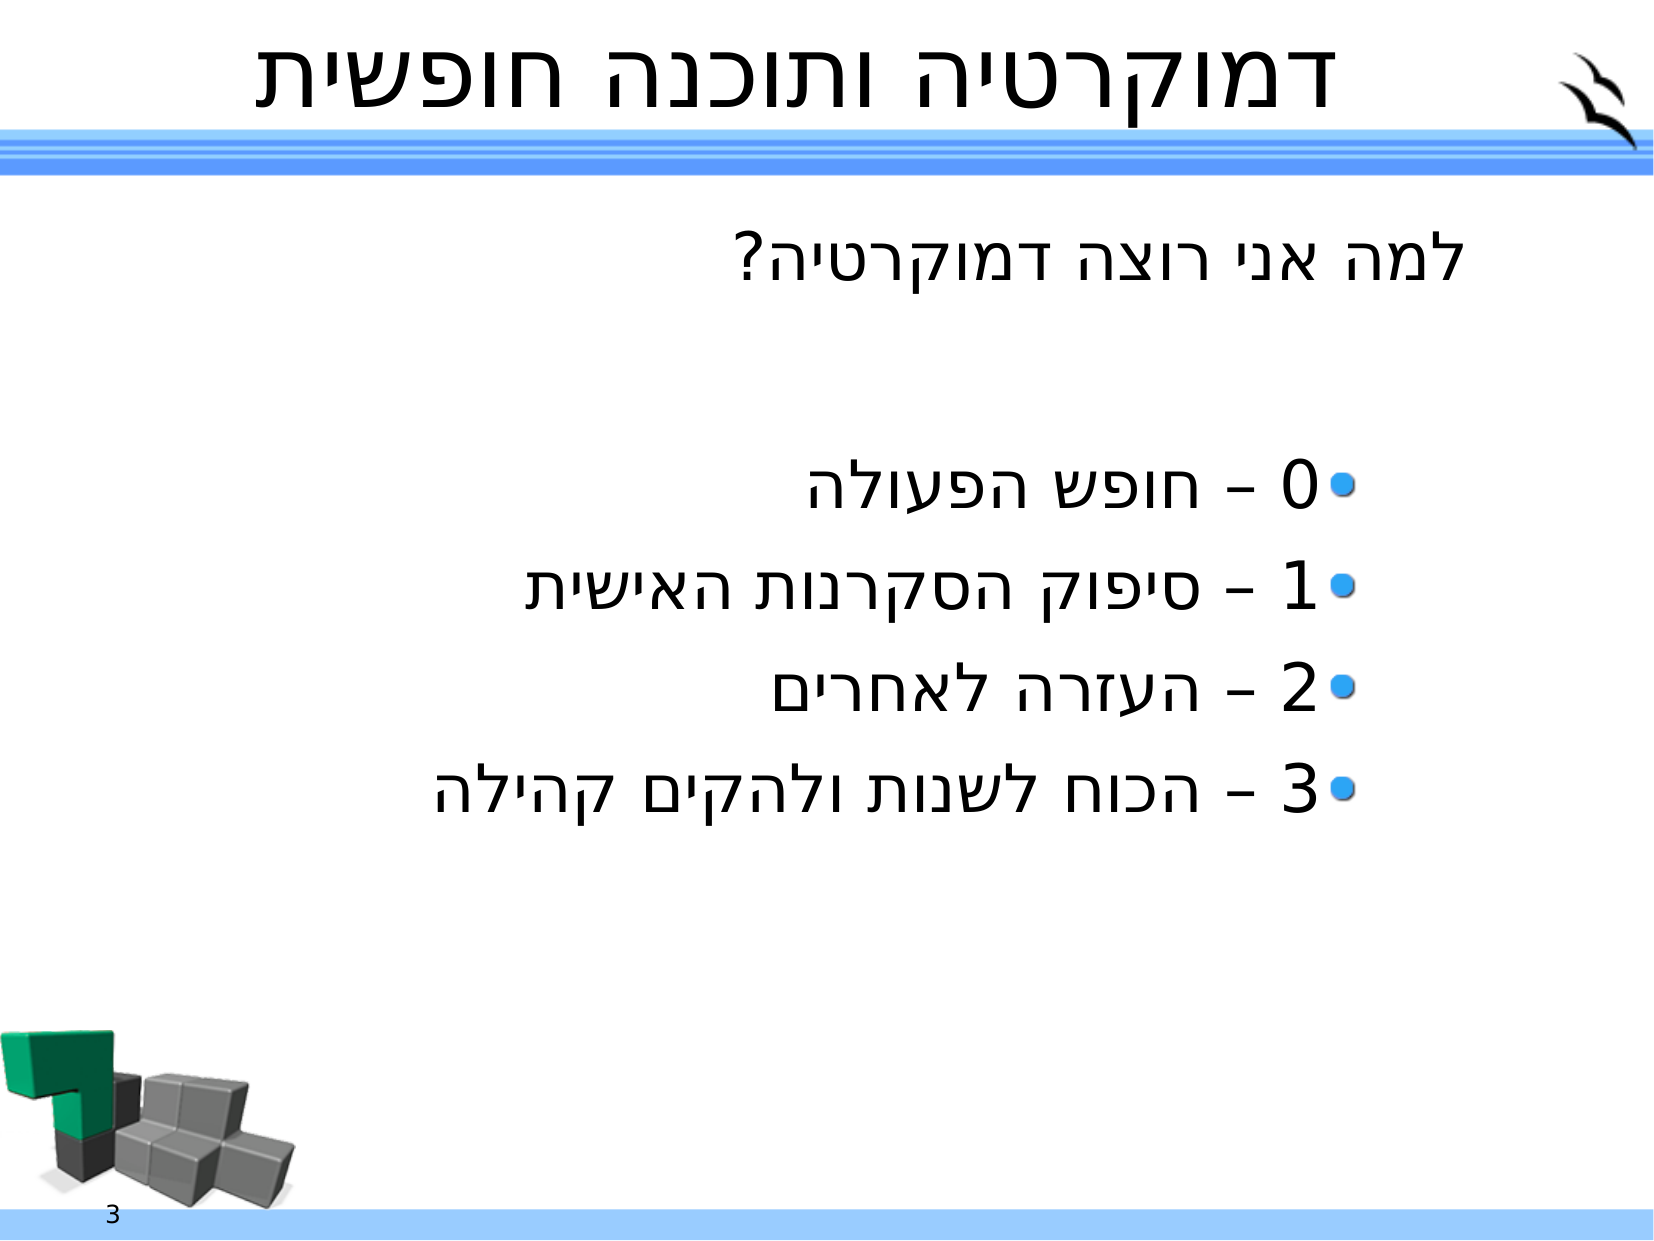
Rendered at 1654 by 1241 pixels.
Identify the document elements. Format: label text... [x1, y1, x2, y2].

picture [0, 1030, 296, 1211]
title דמוקרטיה ותוכנה חופשית [92, 19, 1505, 126]
list למה אני רוצה דמוקרטיה? 0 – חופש הפעולה 1 – סיפוק הסקרנות האישית 2 – העזרה לאחרים 3 – הכוח לשנות ולהקים קהילה [75, 218, 1488, 1159]
picture [0, 47, 1654, 180]
